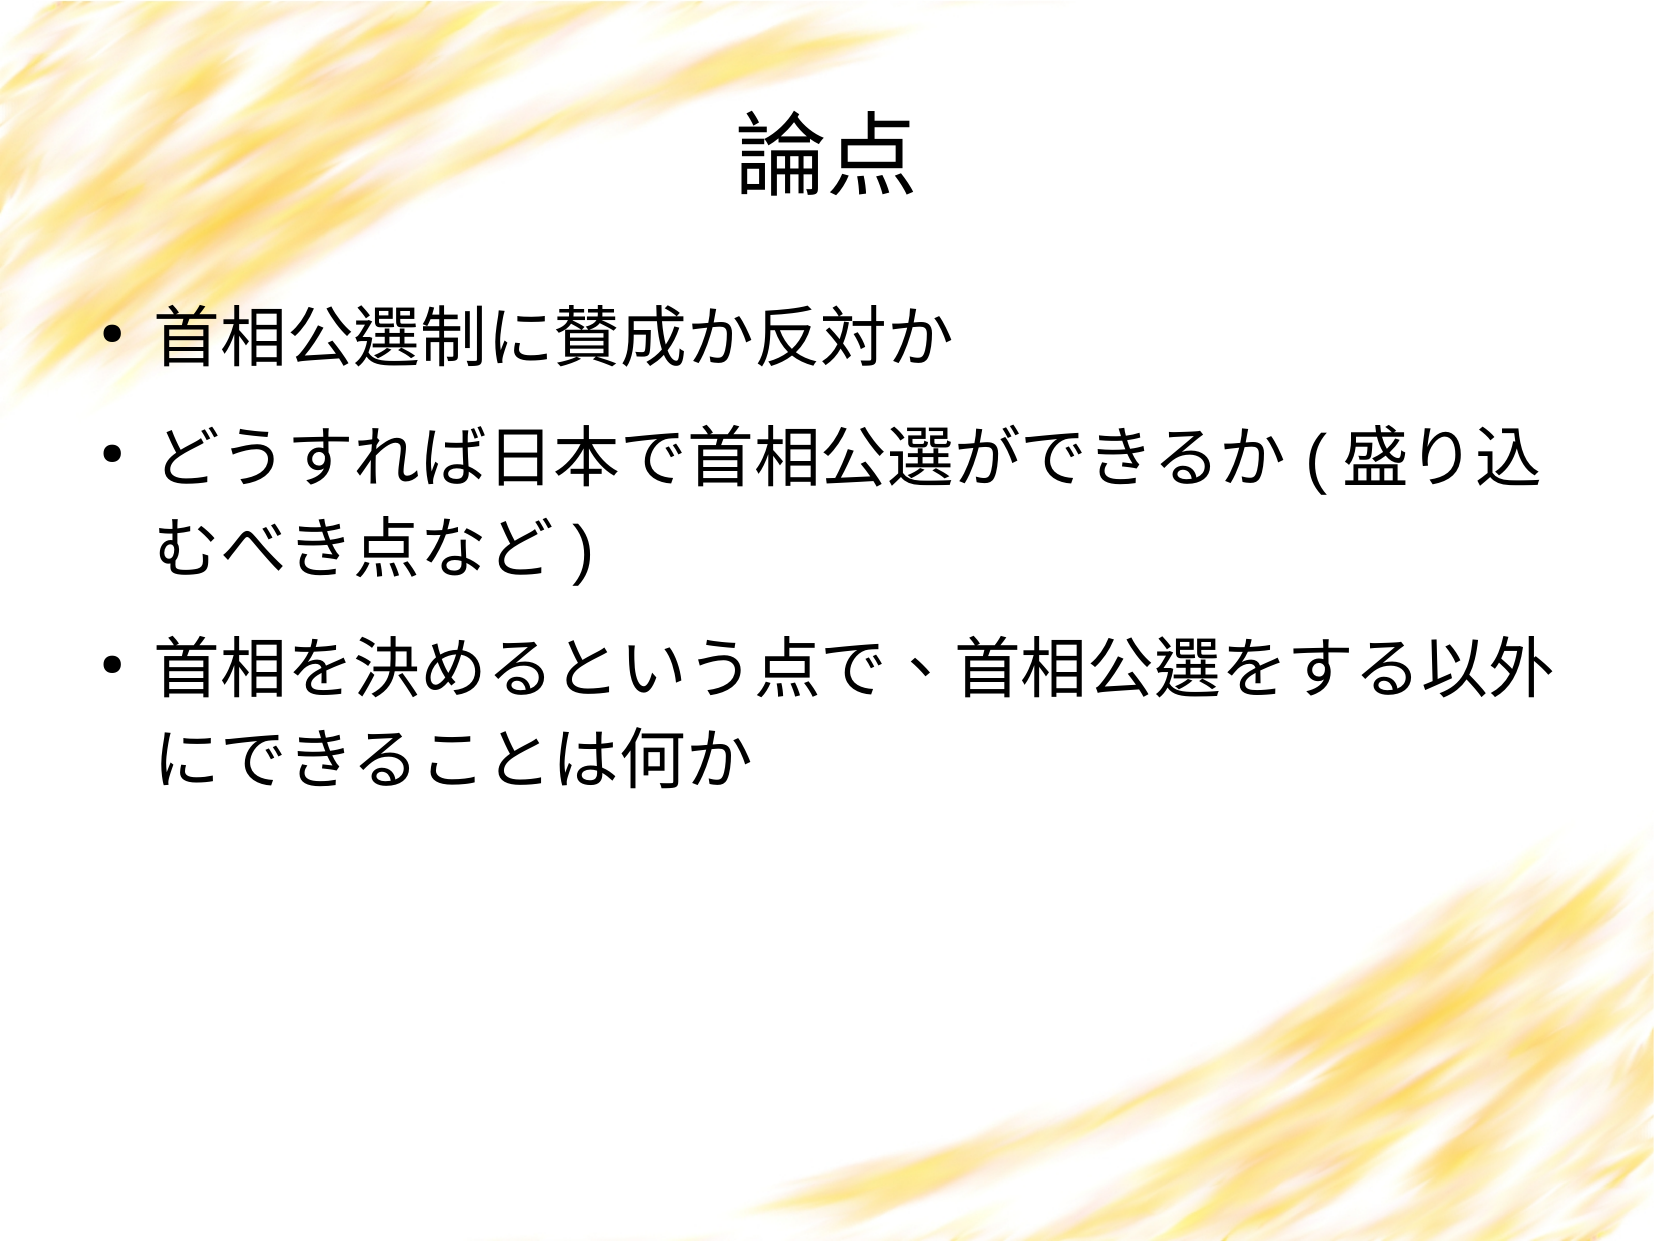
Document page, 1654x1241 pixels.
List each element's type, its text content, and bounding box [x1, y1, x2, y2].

title 論点 [82, 49, 1571, 257]
list 首相公選制に賛成か反対か どうすれば日本で首相公選ができるか(盛り込むべき点など) 首相を決めるという点で、首相公選をする以外にできることは何か [82, 290, 1571, 1094]
picture [0, 0, 1654, 1241]
